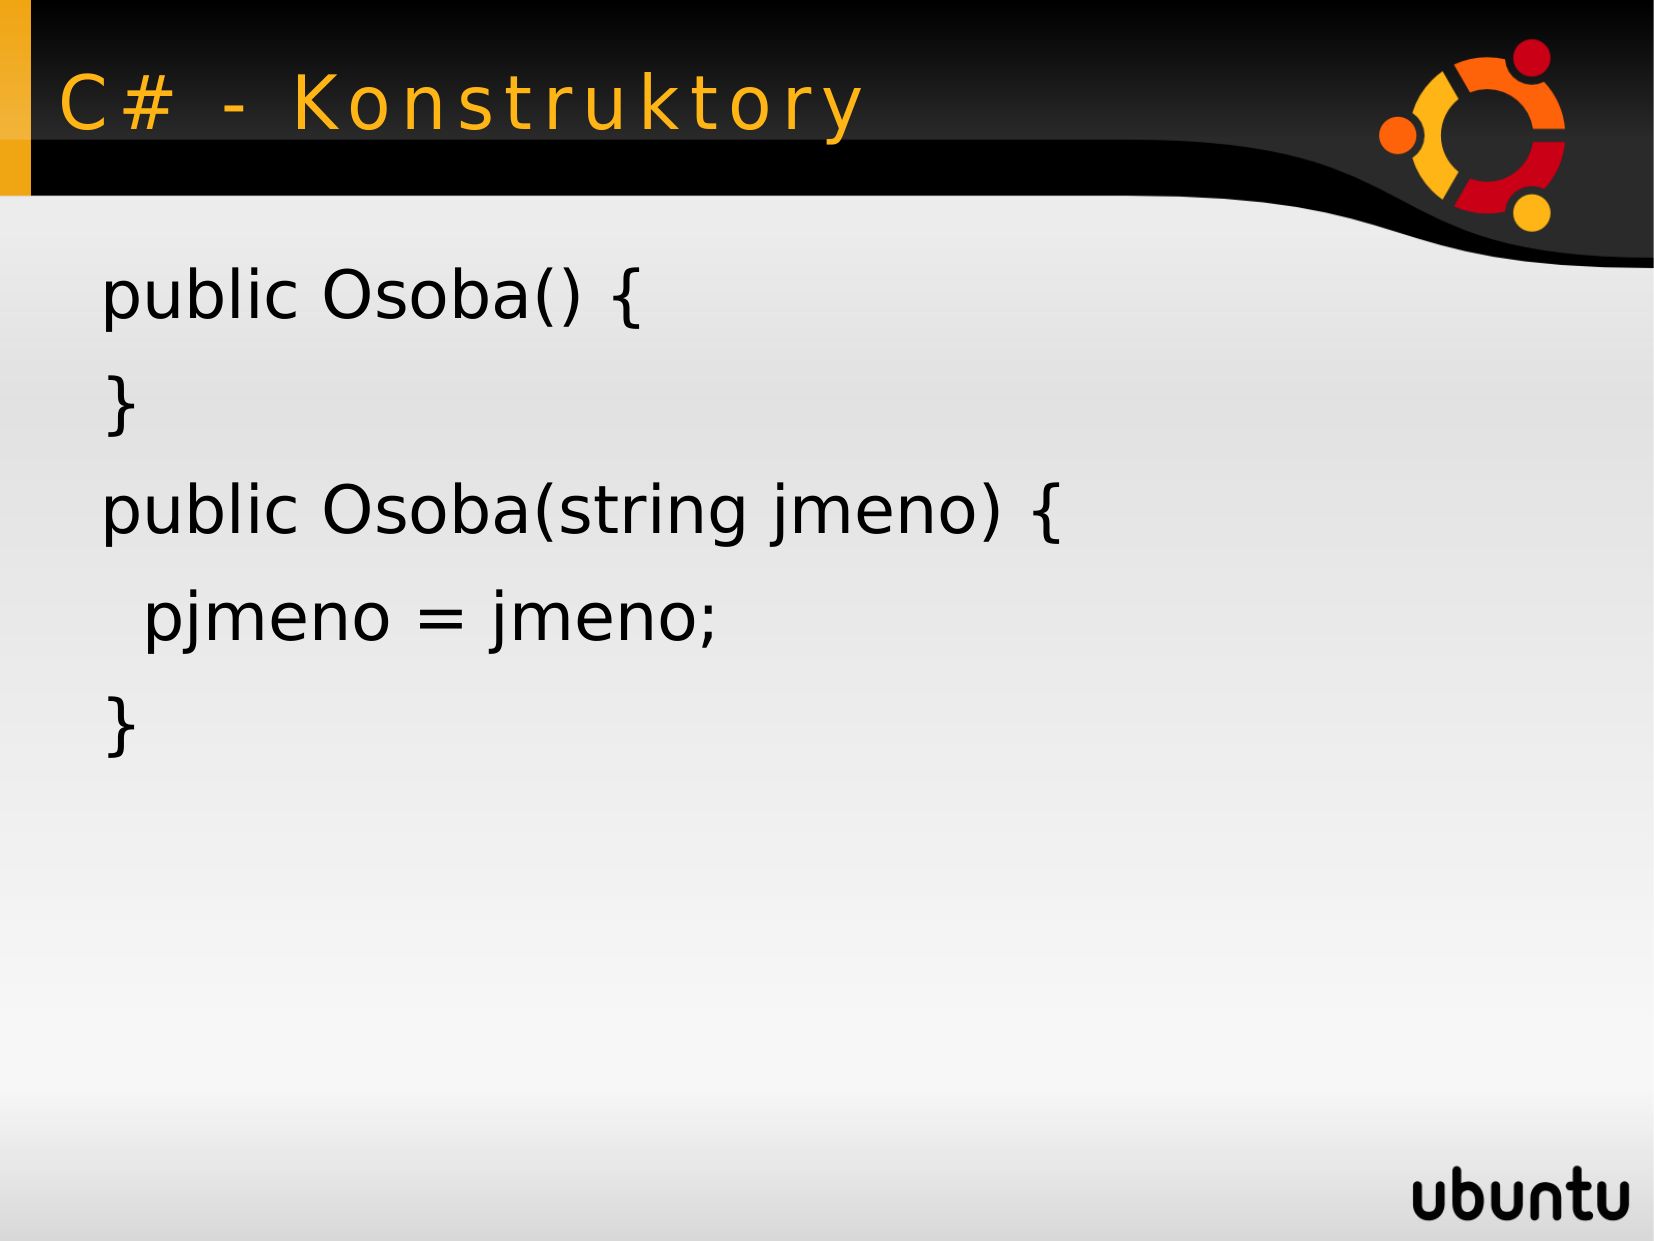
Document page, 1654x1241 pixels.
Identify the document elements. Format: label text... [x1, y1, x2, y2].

picture [0, 0, 1654, 1241]
title C# - Konstruktory [59, 36, 1270, 171]
list public Osoba() { } public Osoba(string jmeno) { pjmeno = jmeno; } [82, 256, 1571, 1076]
